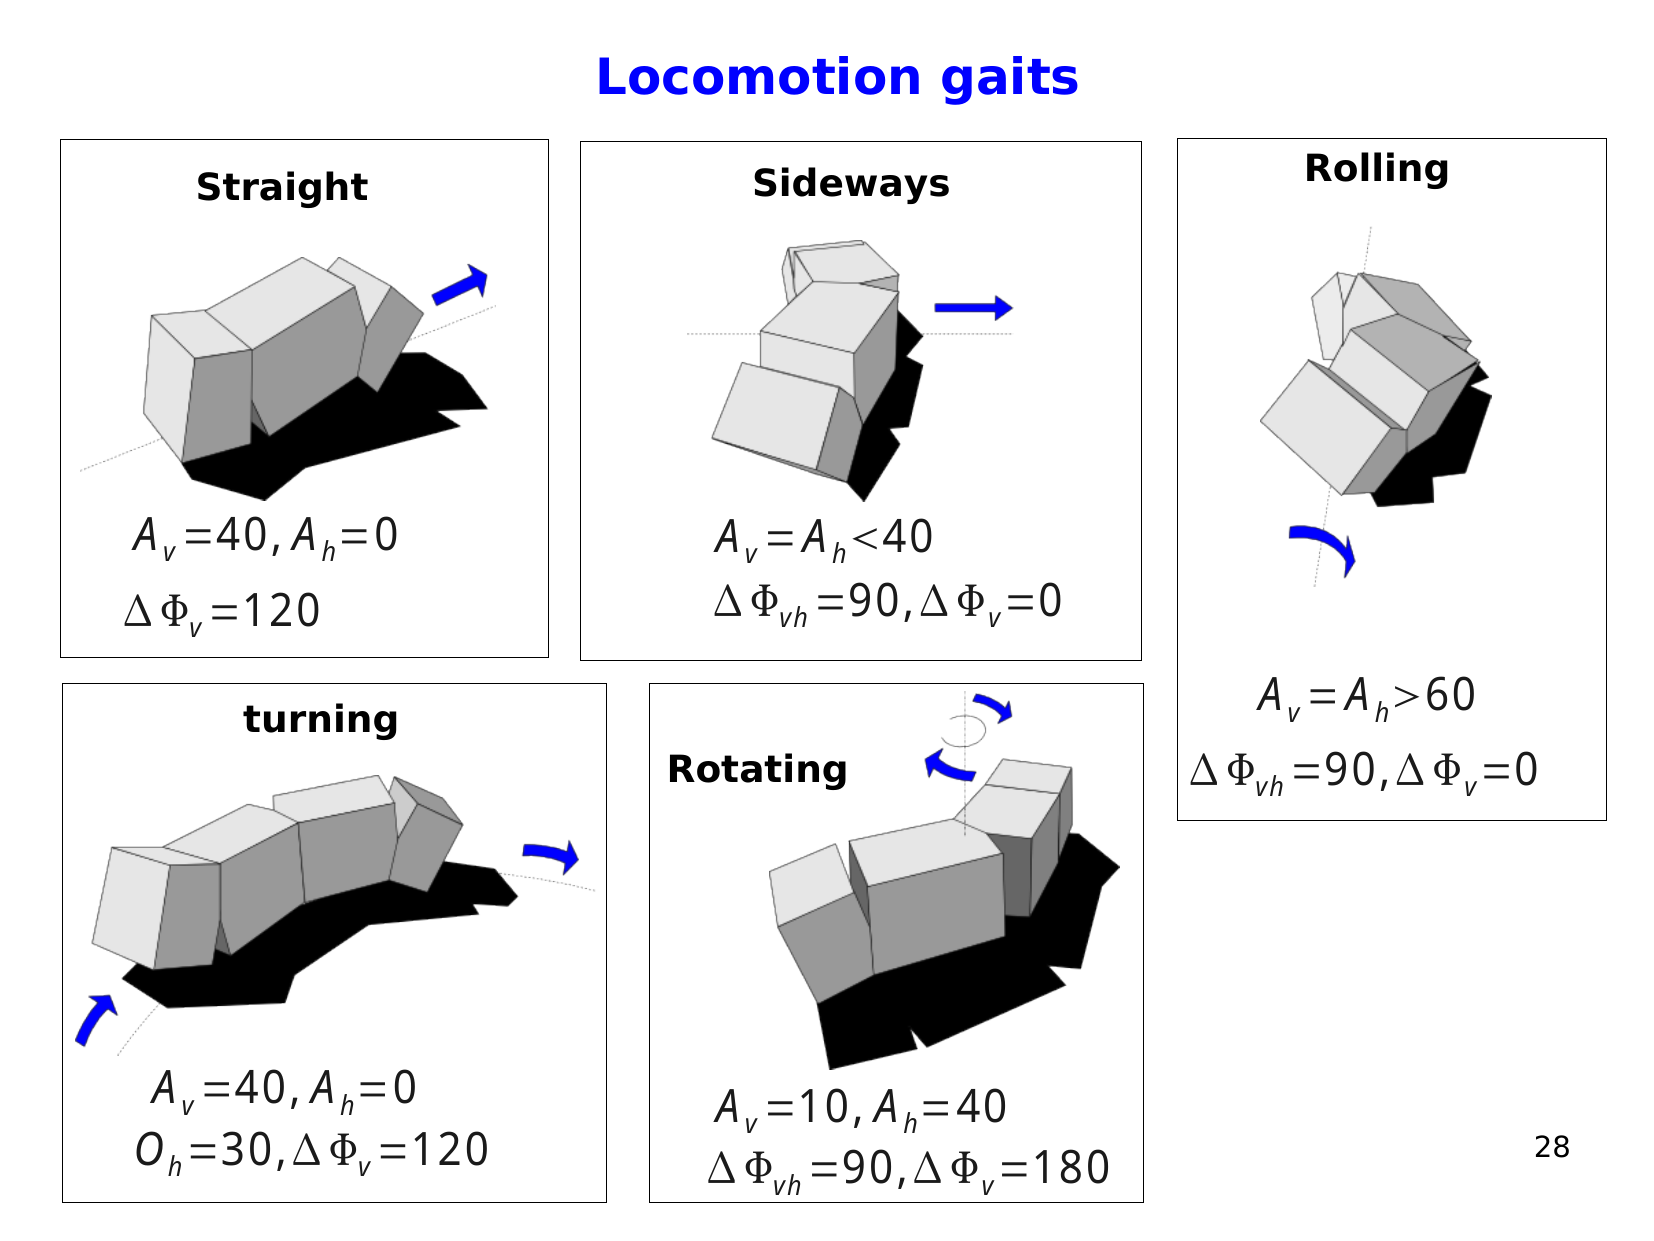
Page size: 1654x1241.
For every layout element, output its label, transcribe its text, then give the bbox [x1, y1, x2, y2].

picture [75, 775, 597, 1056]
chart [123, 1060, 503, 1184]
text_box Rolling [1289, 139, 1466, 199]
chart [120, 507, 411, 569]
text_box Locomotion gaits [580, 40, 1096, 115]
chart [696, 1078, 1125, 1202]
text_box Rotating [651, 740, 864, 799]
text_box turning [228, 690, 415, 750]
picture [769, 691, 1120, 1070]
chart [1178, 741, 1553, 804]
text_box Sideways [737, 154, 966, 213]
picture [1260, 226, 1492, 587]
picture [80, 257, 496, 501]
text_box Straight [180, 158, 384, 217]
picture [687, 240, 1014, 503]
chart [1245, 667, 1491, 729]
chart [112, 583, 334, 645]
chart [702, 573, 1077, 635]
chart [702, 509, 948, 571]
